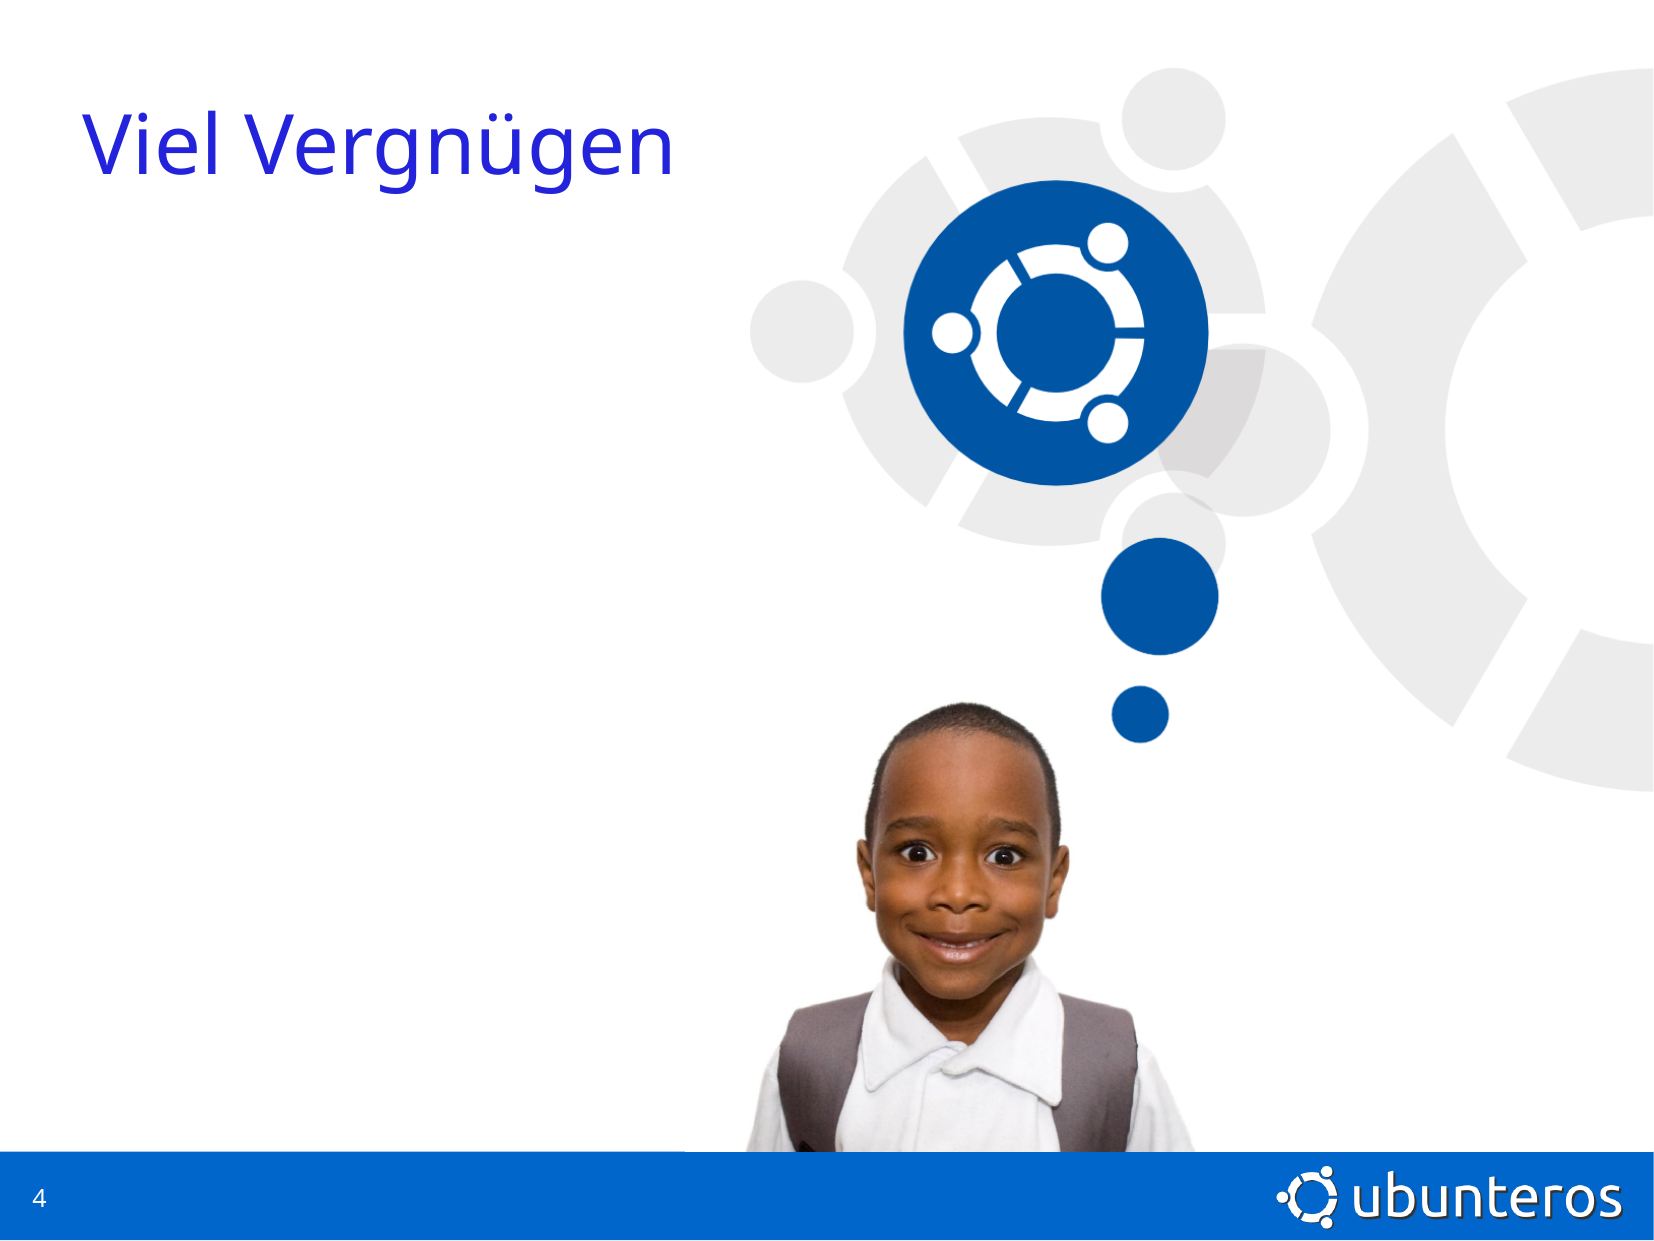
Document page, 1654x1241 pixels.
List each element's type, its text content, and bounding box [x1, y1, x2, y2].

picture [685, 51, 1654, 1152]
title Viel Vergnügen [82, 37, 1571, 245]
picture [1269, 1157, 1635, 1235]
